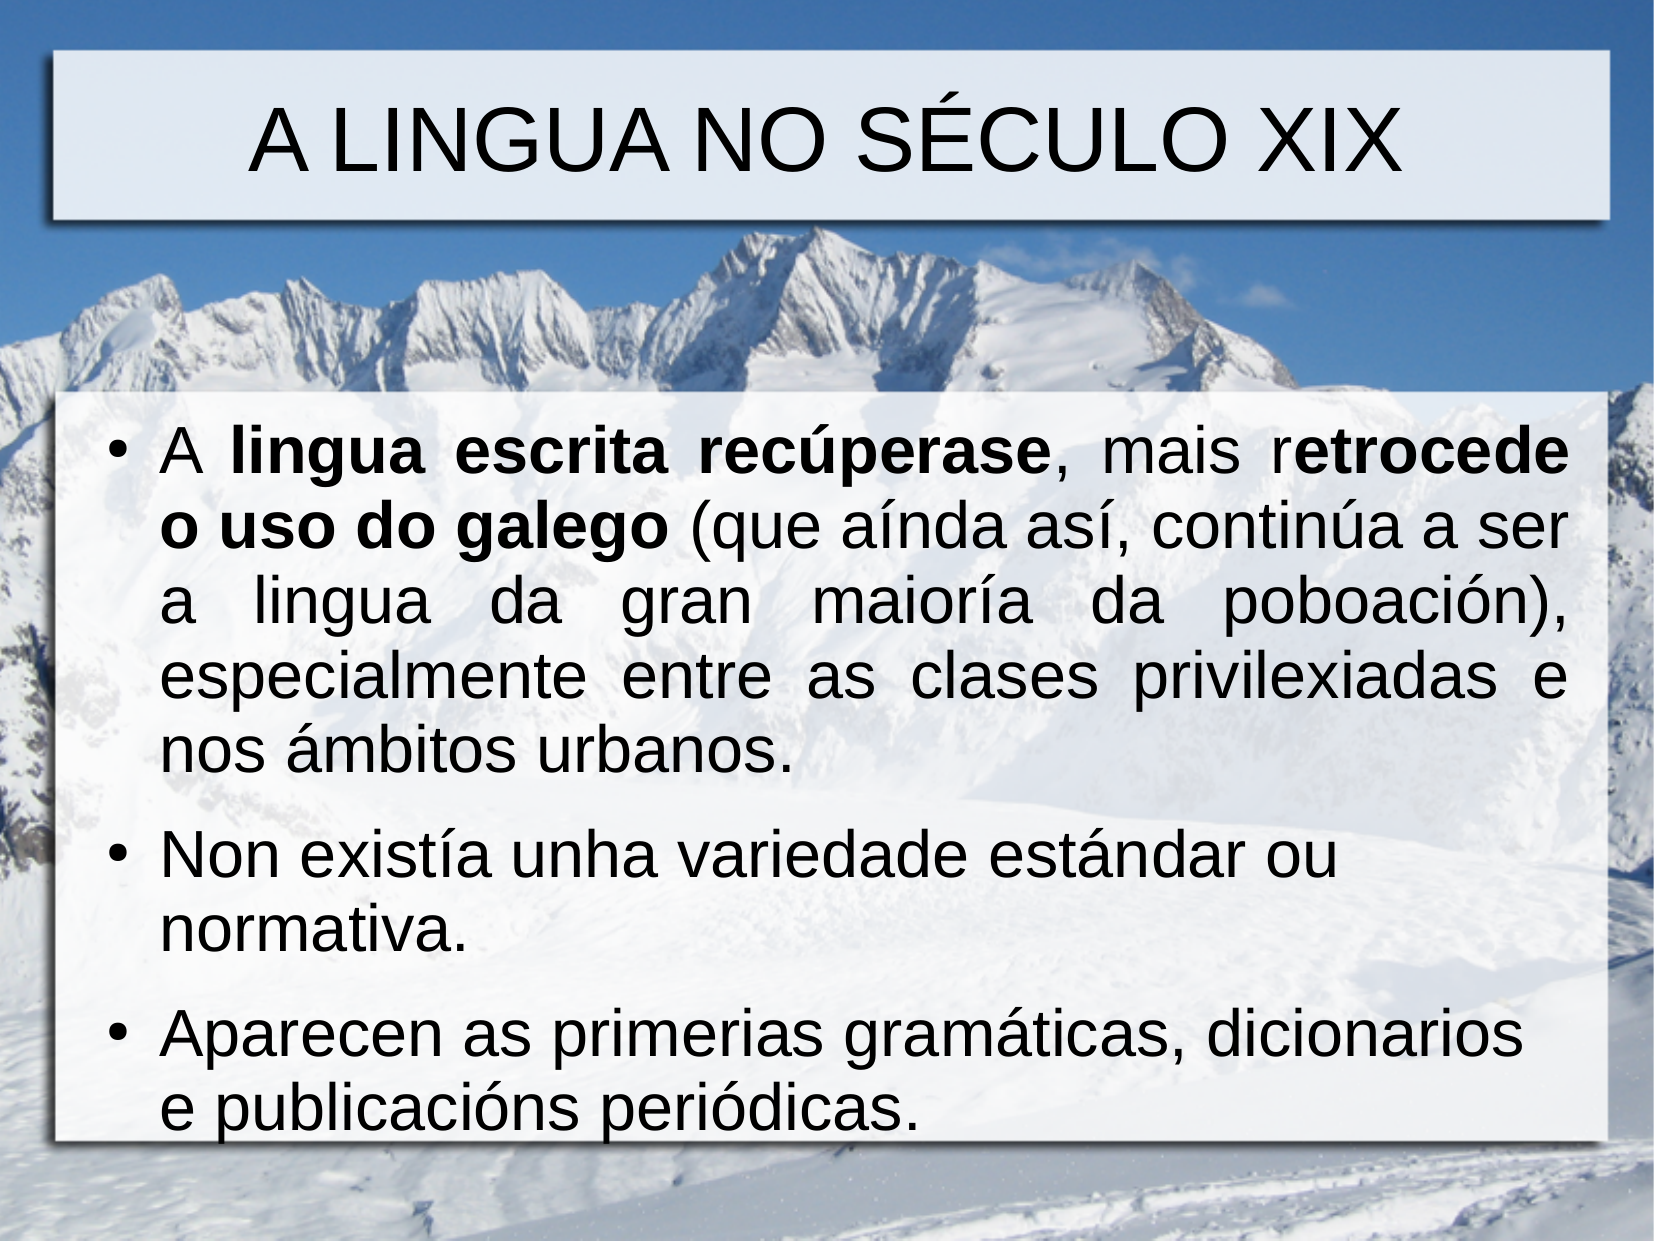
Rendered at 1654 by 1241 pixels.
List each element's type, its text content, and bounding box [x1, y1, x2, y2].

picture [0, 0, 1654, 1241]
title A LINGUA NO SÉCULO XIX [59, 61, 1595, 219]
list A lingua escrita recúperase, mais retrocede o uso do galego (que aínda así, continúa a ser a lingua da gran maioría da poboación), especialmente entre as clases privilexiadas e nos ámbitos urbanos. Non existía unha variedade estándar ou normativa. Aparecen as primerias gramáticas, dicionarios e publicacións periódicas. [88, 413, 1571, 1146]
